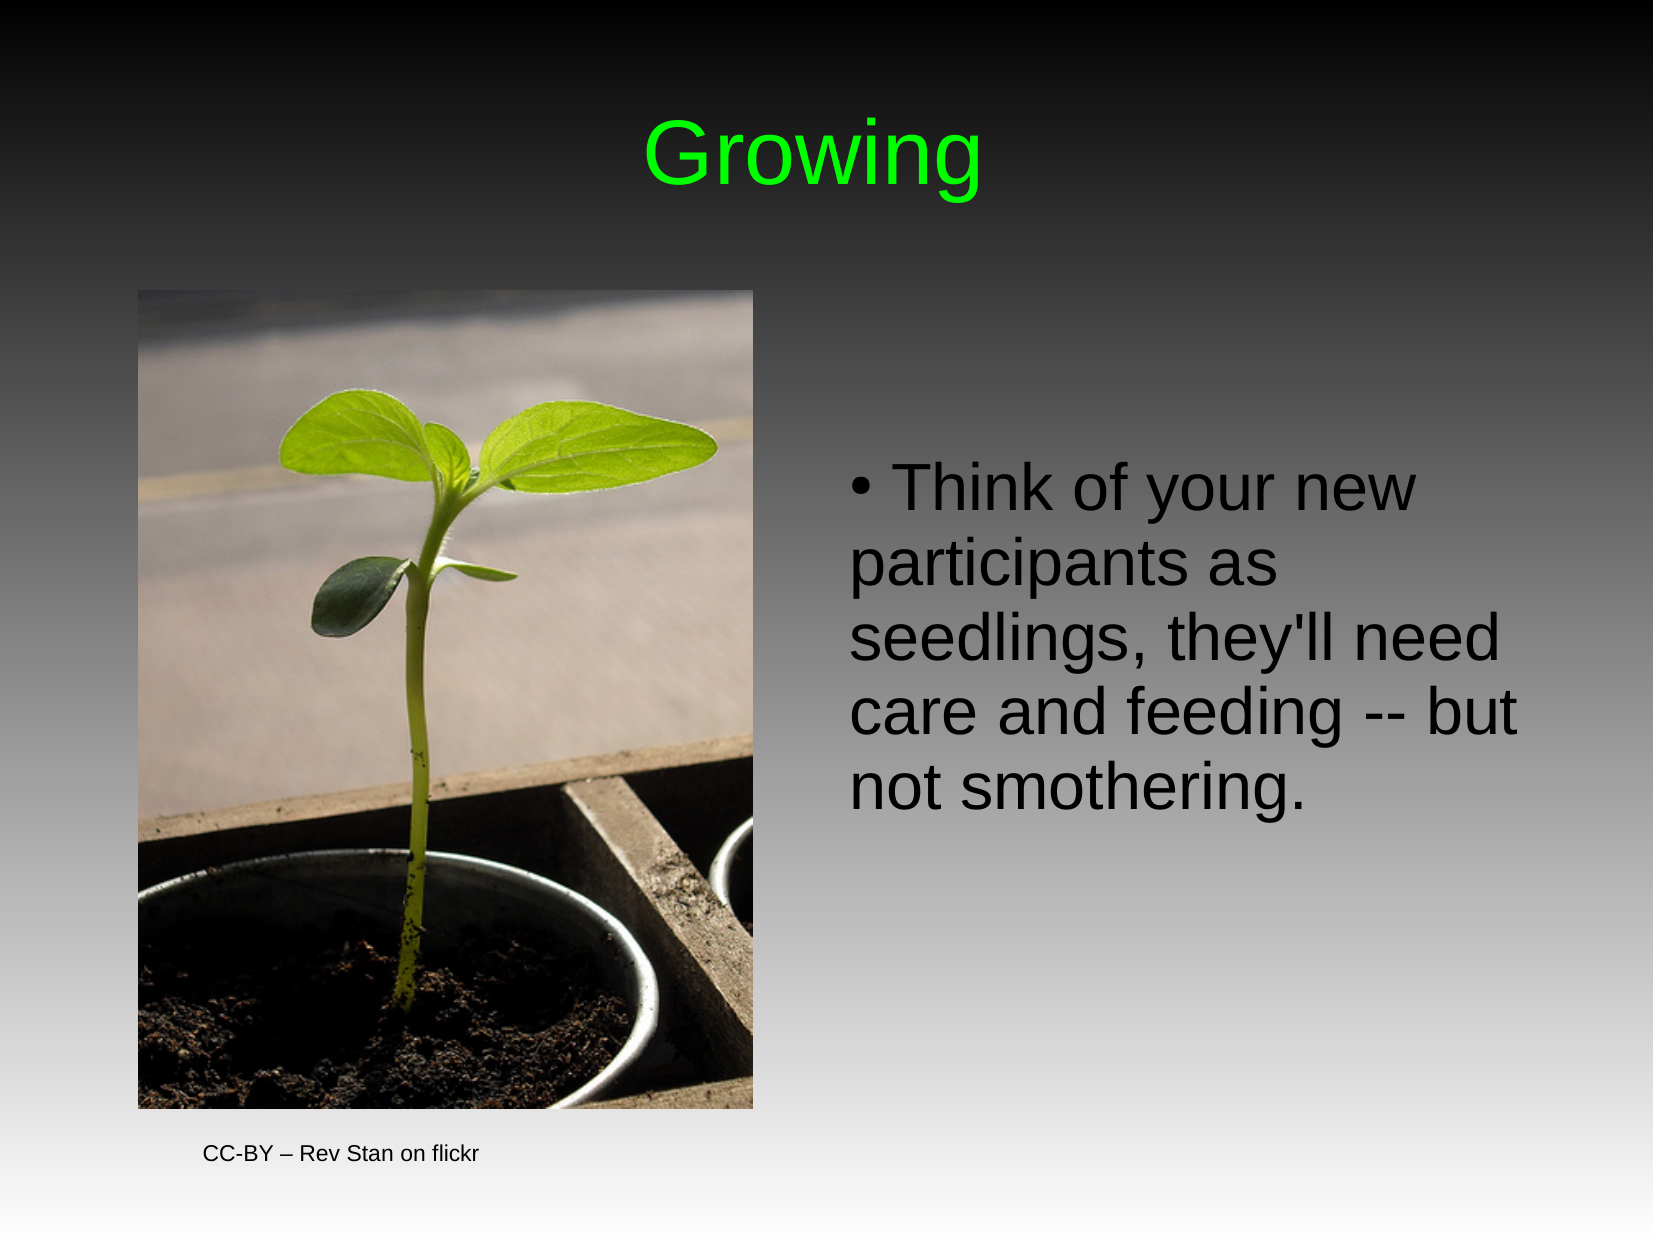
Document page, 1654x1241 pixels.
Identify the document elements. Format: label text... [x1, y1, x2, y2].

title Growing [82, 49, 1571, 257]
list Think of your new participants as seedlings, they'll need care and feeding -- but not smothering. [849, 450, 1576, 938]
picture [138, 290, 753, 1109]
title CC-BY – Rev Stan on flickr [157, 1125, 526, 1183]
